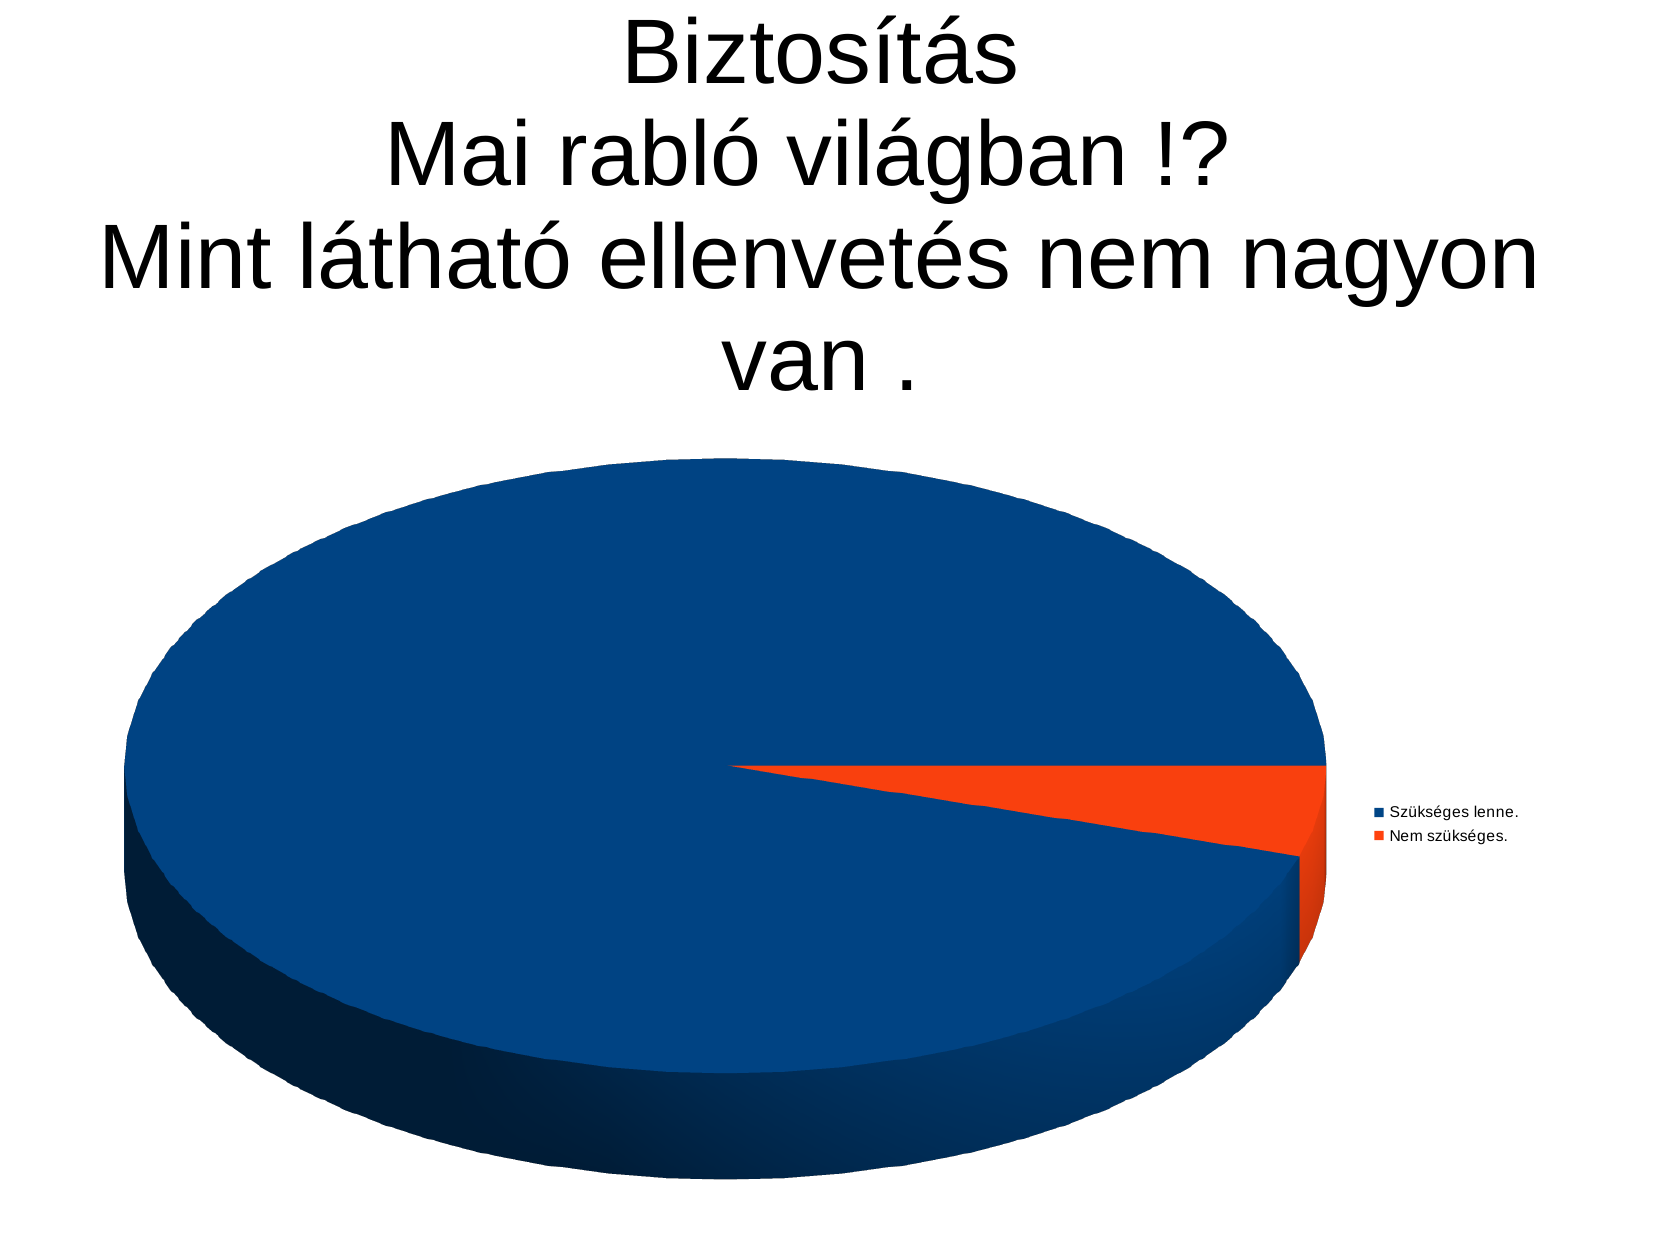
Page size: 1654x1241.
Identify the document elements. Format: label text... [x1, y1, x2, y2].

chart [82, 442, 1571, 1211]
title Biztosítás Mai rabló világban !? Mint látható ellenvetés nem nagyon van . [76, 0, 1565, 411]
